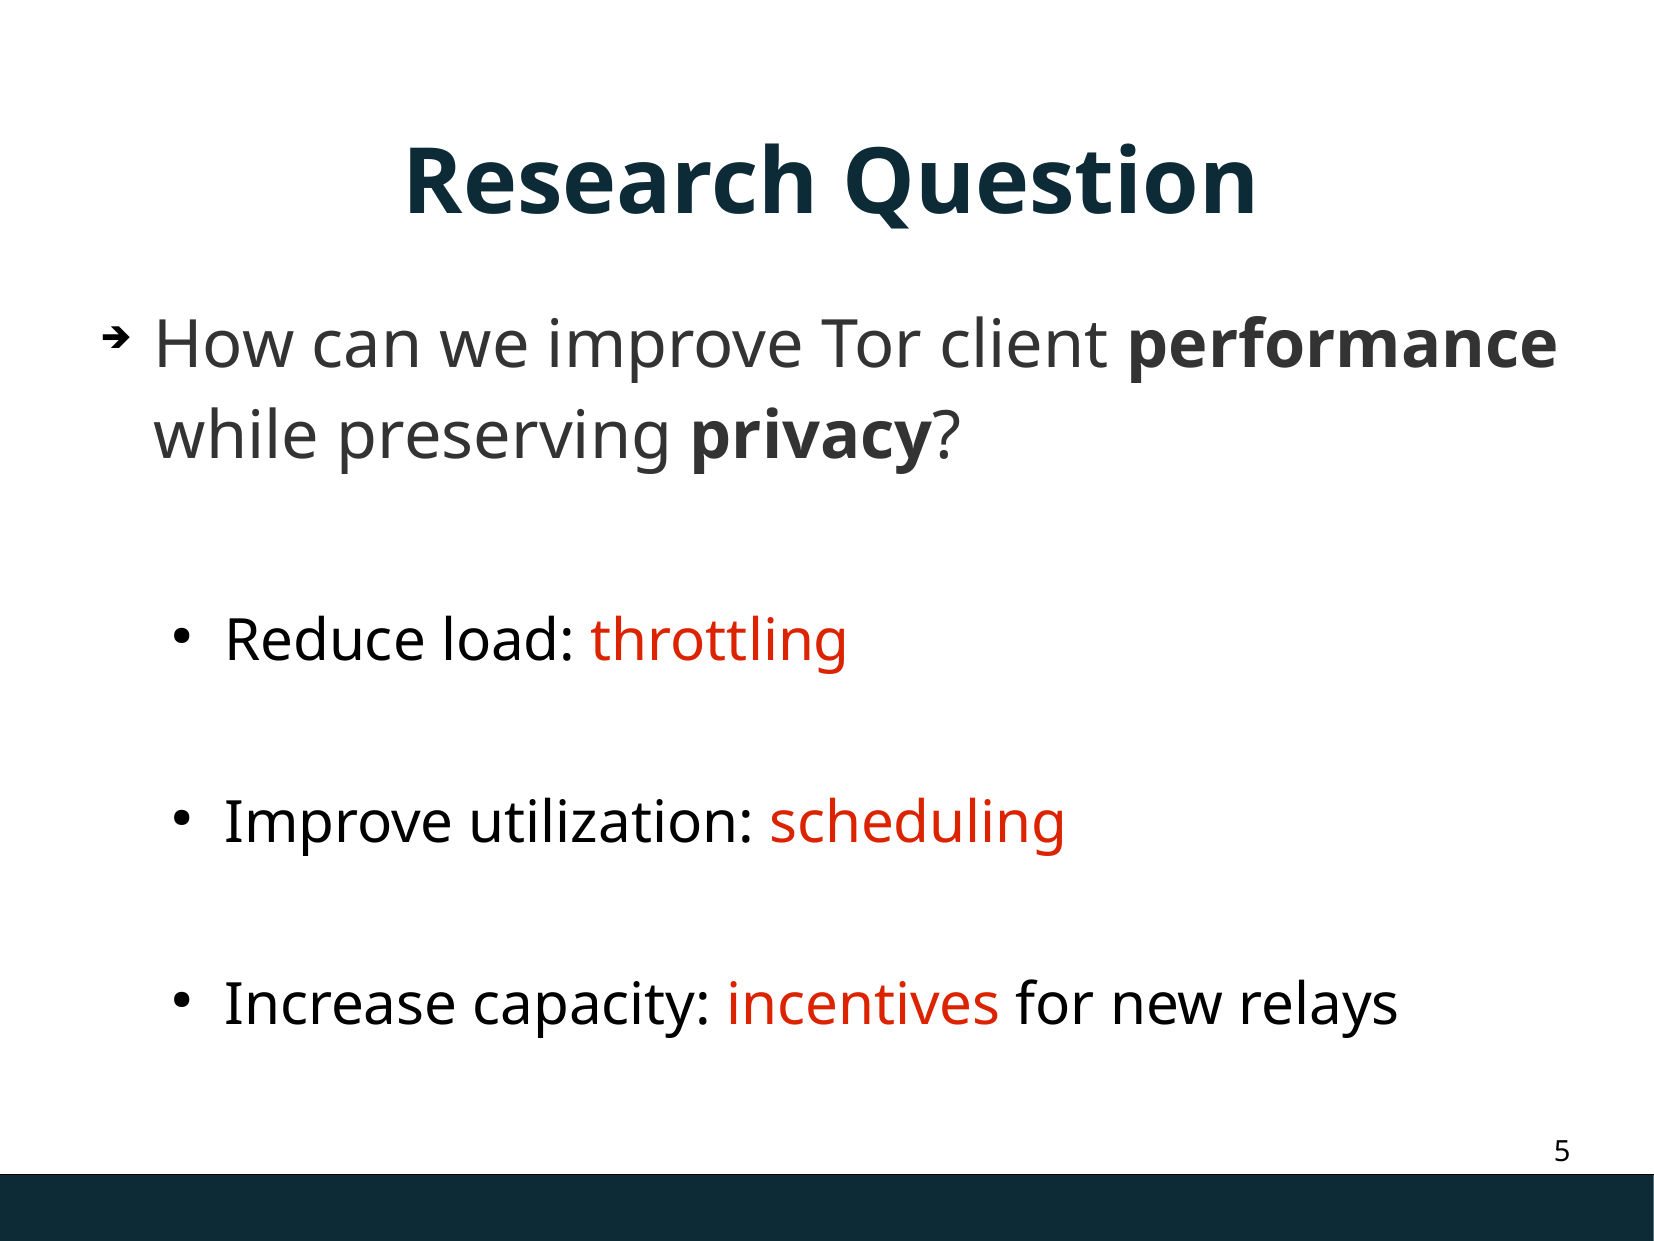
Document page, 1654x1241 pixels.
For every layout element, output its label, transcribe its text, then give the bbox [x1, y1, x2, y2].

list How can we improve Tor client performance while preserving privacy? Reduce load: throttling Improve utilization: scheduling Increase capacity: incentives for new relays [82, 296, 1571, 1115]
title Research Question [86, 74, 1575, 282]
